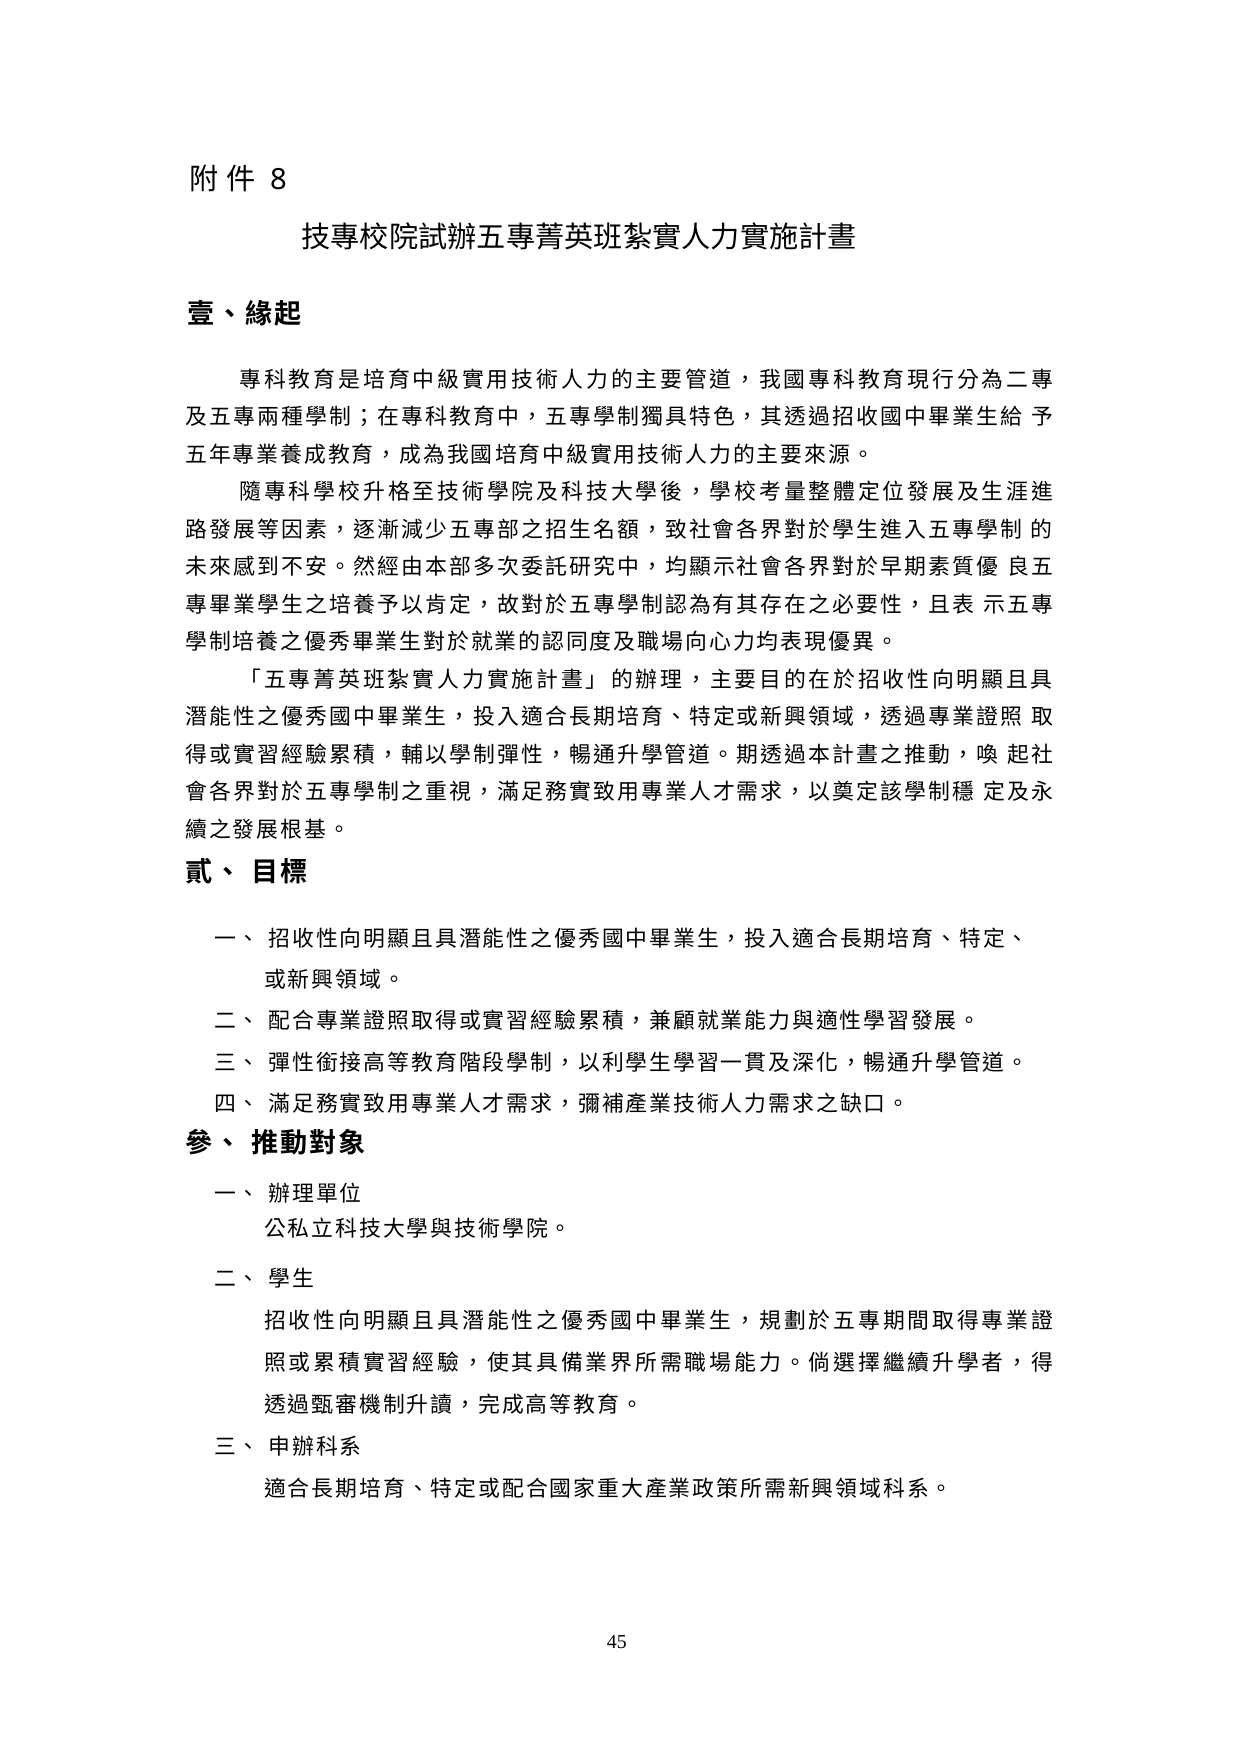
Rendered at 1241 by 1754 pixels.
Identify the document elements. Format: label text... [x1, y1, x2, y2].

text_box 45 [607, 1629, 632, 1649]
text_box 專科教育是培育中級實用技術人力的主要管道，我國專科教育現行分為二專 及五專兩種學制；在專科教育中，五專學制獨具特色，其透過招收國中畢業生給 予五年專業養成教育，成為我國培育中級實用技術人力的主要來源。 隨專科學校升格至技術學院及科技大學後，學校考量整體定位發展及生涯進 路發展等因素，逐漸減少五專部之招生名額，致社會各界對於學生進入五專學制 的未來感到不安。然經由本部多次委託研究中，均顯示社會各界對於早期素質優 良五專畢業學生之培養予以肯定，故對於五專學制認為有其存在之必要性，且表 示五專學制培養之優秀畢業生對於就業的認同度及職場向心力均表現優異。 「五專菁英班紮實人力實施計晝」的辦理，主要目的在於招收性向明顯且具 潛能性之優秀國中畢業生，投入適合長期培育、特定或新興領域，透過專業證照 取得或實習經驗累積，輔以學制彈性，暢通升學管道。期透過本計晝之推動，喚 起社會各界對於五專學制之重視，滿足務實致用專業人才需求，以奠定該學制穩 定及永續之發展根基。 貳、 目標 一、 招收性向明顯且具潛能性之優秀國中畢業生，投入適合長期培育、特定、 或新興領域。 二、 配合專業證照取得或實習經驗累積，兼顧就業能力與適性學習發展。 三、 彈性銜接高等教育階段學制，以利學生學習一貫及深化，暢通升學管道。 四、 滿足務實致用專業人才需求，彌補產業技術人力需求之缺口。 參、 推動對象 一、 辦理單位 公私立科技大學與技術學院。 二、 學生 招收性向明顯且具潛能性之優秀國中畢業生，規劃於五專期間取得專業證 照或累積實習經驗，使其具備業界所需職場能力。倘選擇繼續升學者，得 透過甄審機制升讀，完成高等教育。 三、 申辦科系 適合長期培育、特定或配合國家重大產業政策所需新興領域科系。 [185, 354, 1055, 1516]
text_box 附件8 [190, 160, 293, 198]
text_box 技專校院試辦五專菁英班紮實人力實施計晝 [301, 219, 937, 257]
text_box 壹、緣起 [187, 297, 307, 329]
